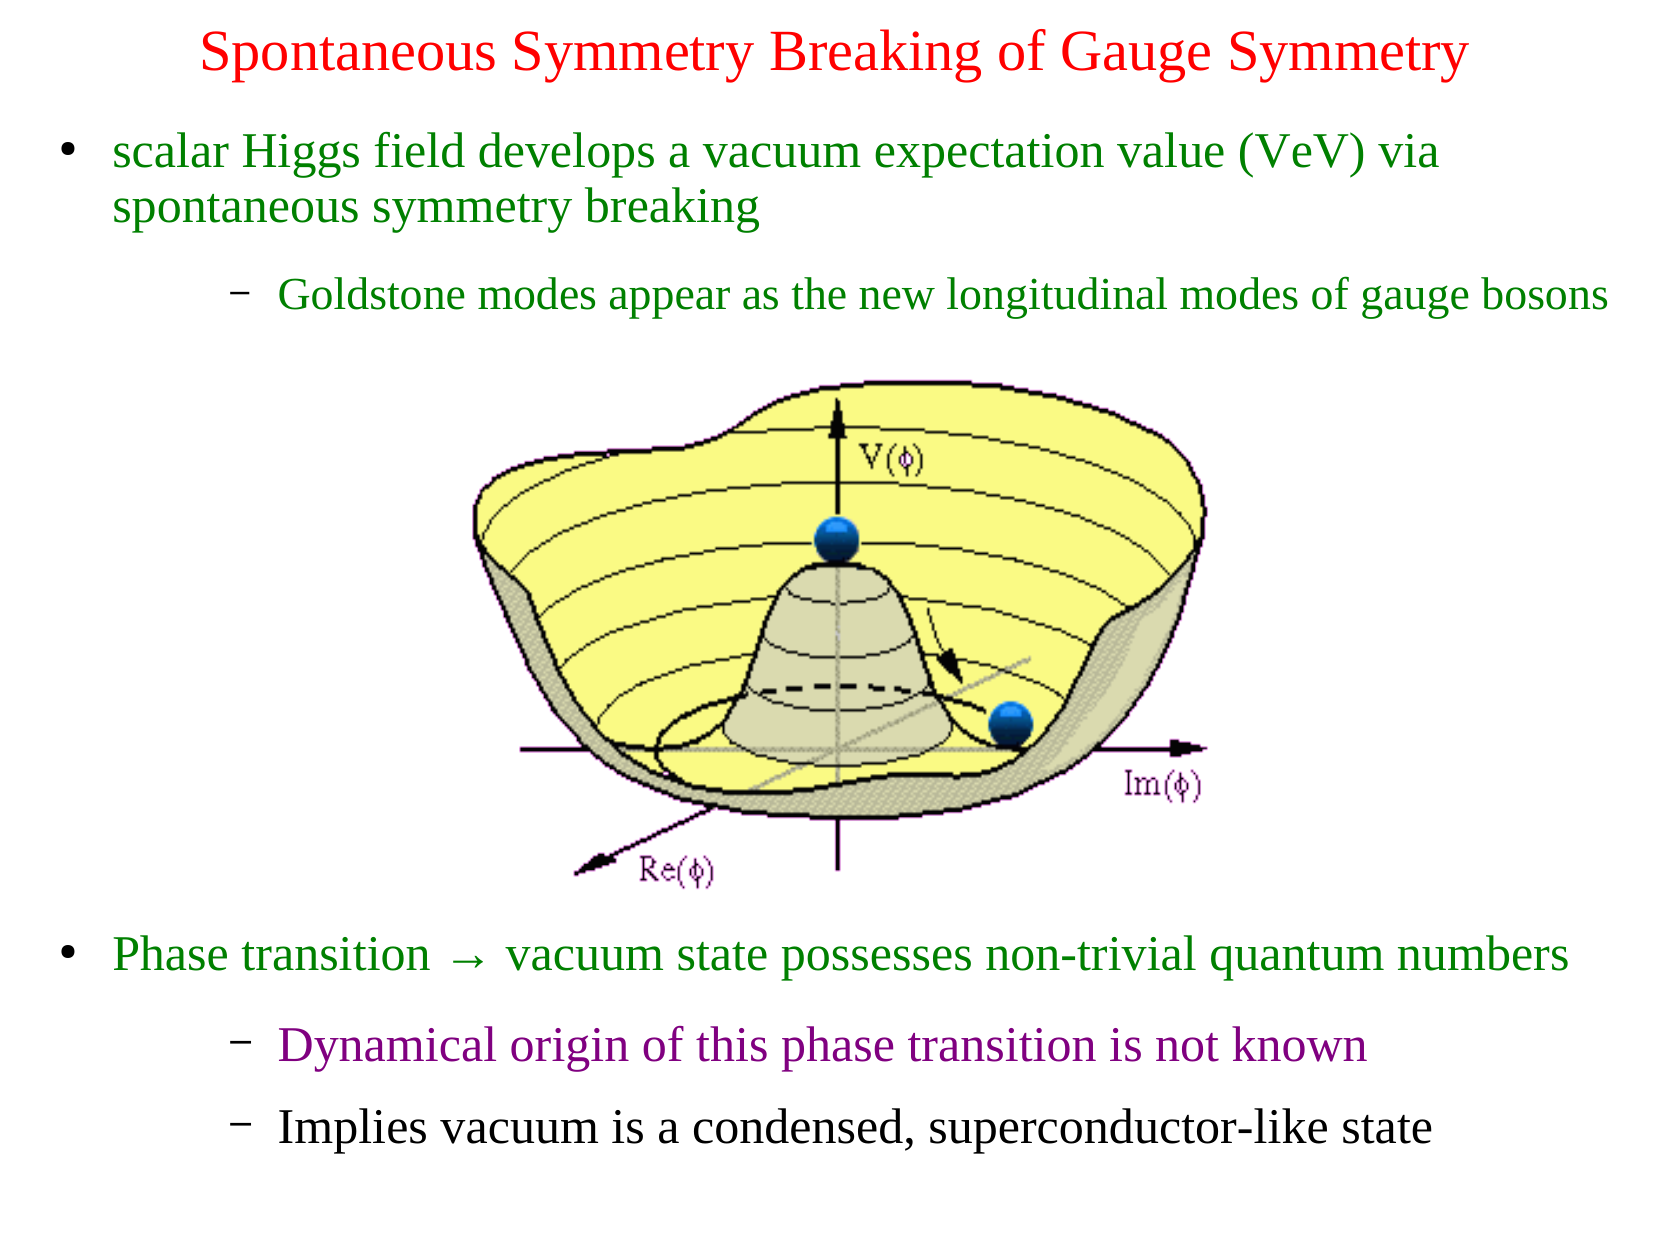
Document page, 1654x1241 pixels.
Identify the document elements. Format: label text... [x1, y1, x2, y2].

picture [464, 371, 1234, 907]
title Spontaneous Symmetry Breaking of Gauge Symmetry [128, 0, 1541, 122]
list Phase transition → vacuum state possesses non-trivial quantum numbers Dynamical origin of this phase transition is not known Implies vacuum is a condensed, superconductor-like state [41, 925, 1635, 1241]
list scalar Higgs field develops a vacuum expectation value (VeV) via spontaneous symmetry breaking Goldstone modes appear as the new longitudinal modes of gauge bosons [41, 122, 1635, 925]
